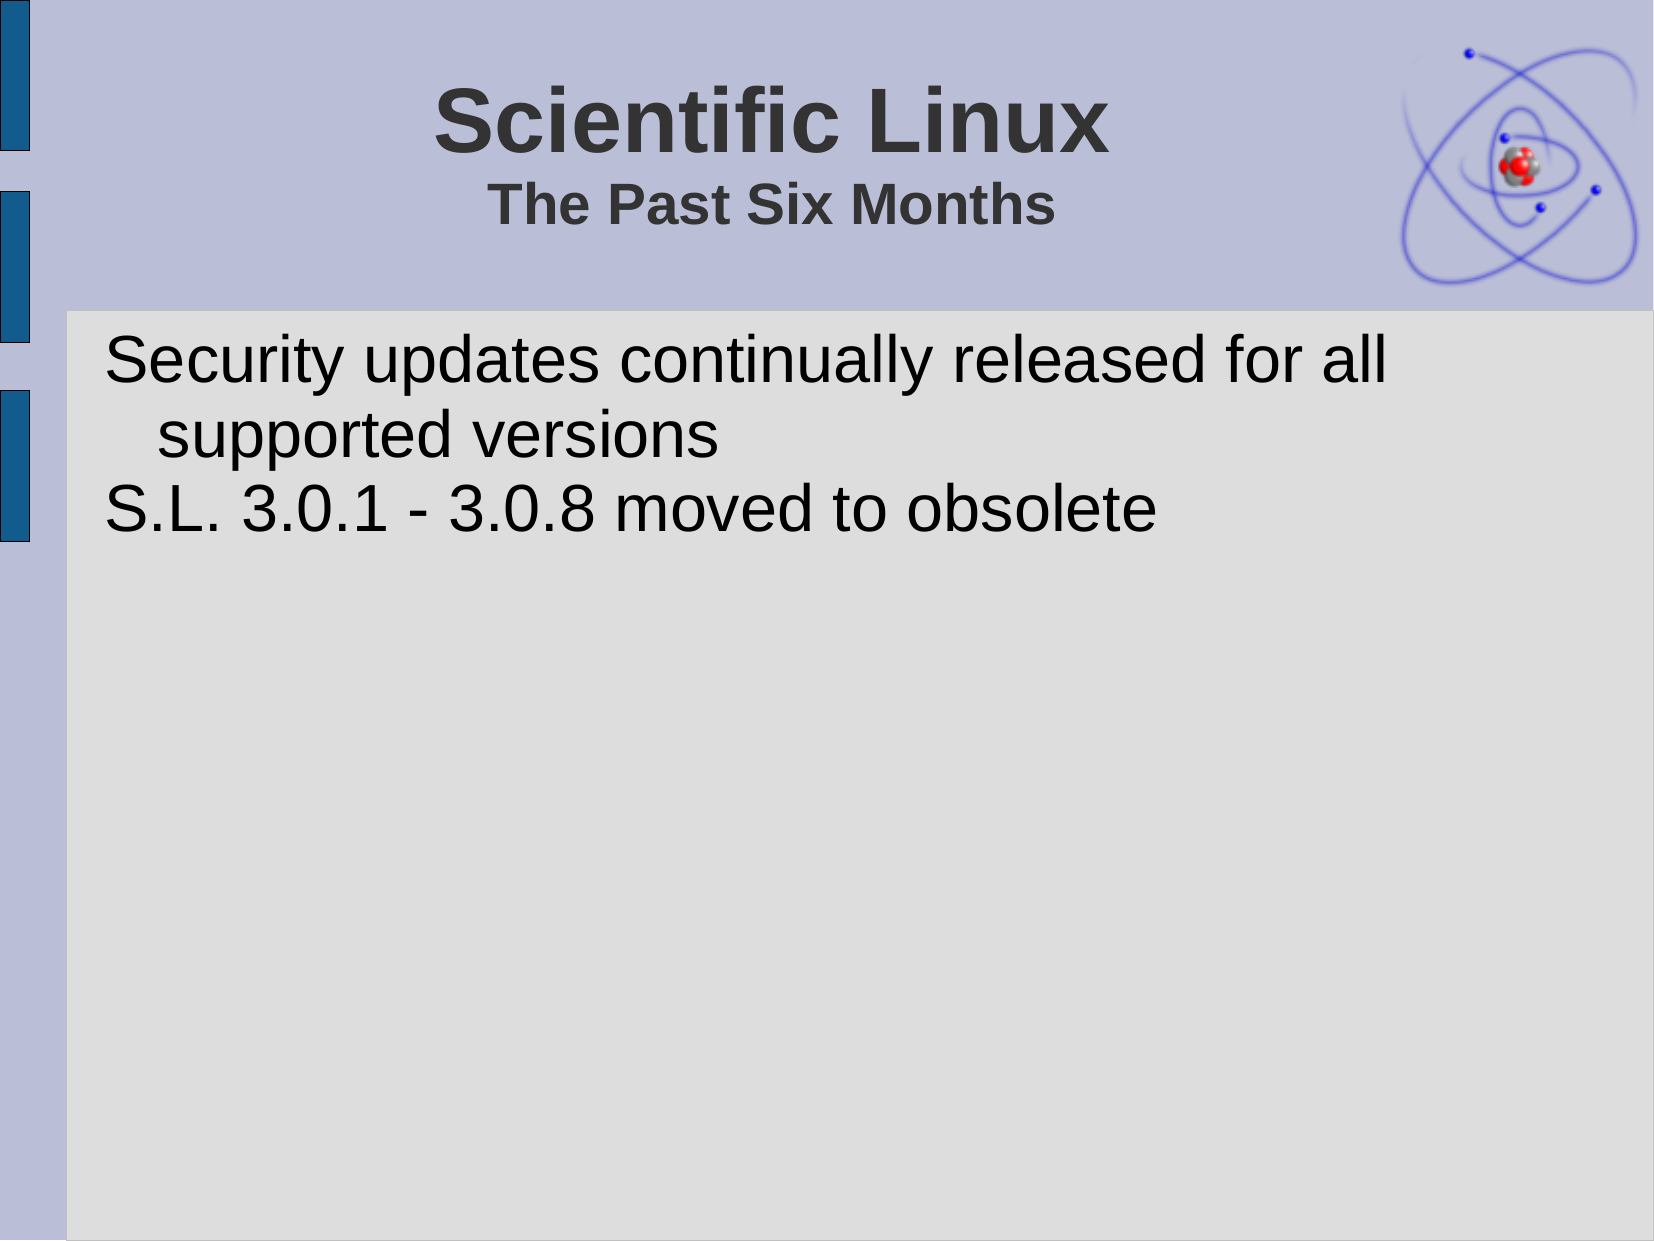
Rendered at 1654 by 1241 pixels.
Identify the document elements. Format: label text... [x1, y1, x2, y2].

title Scientific Linux The Past Six Months [82, 39, 1386, 267]
list Security updates continually released for all supported versions S.L. 3.0.1 - 3.0.8 moved to obsolete [86, 321, 1576, 1045]
picture [1386, 33, 1654, 301]
